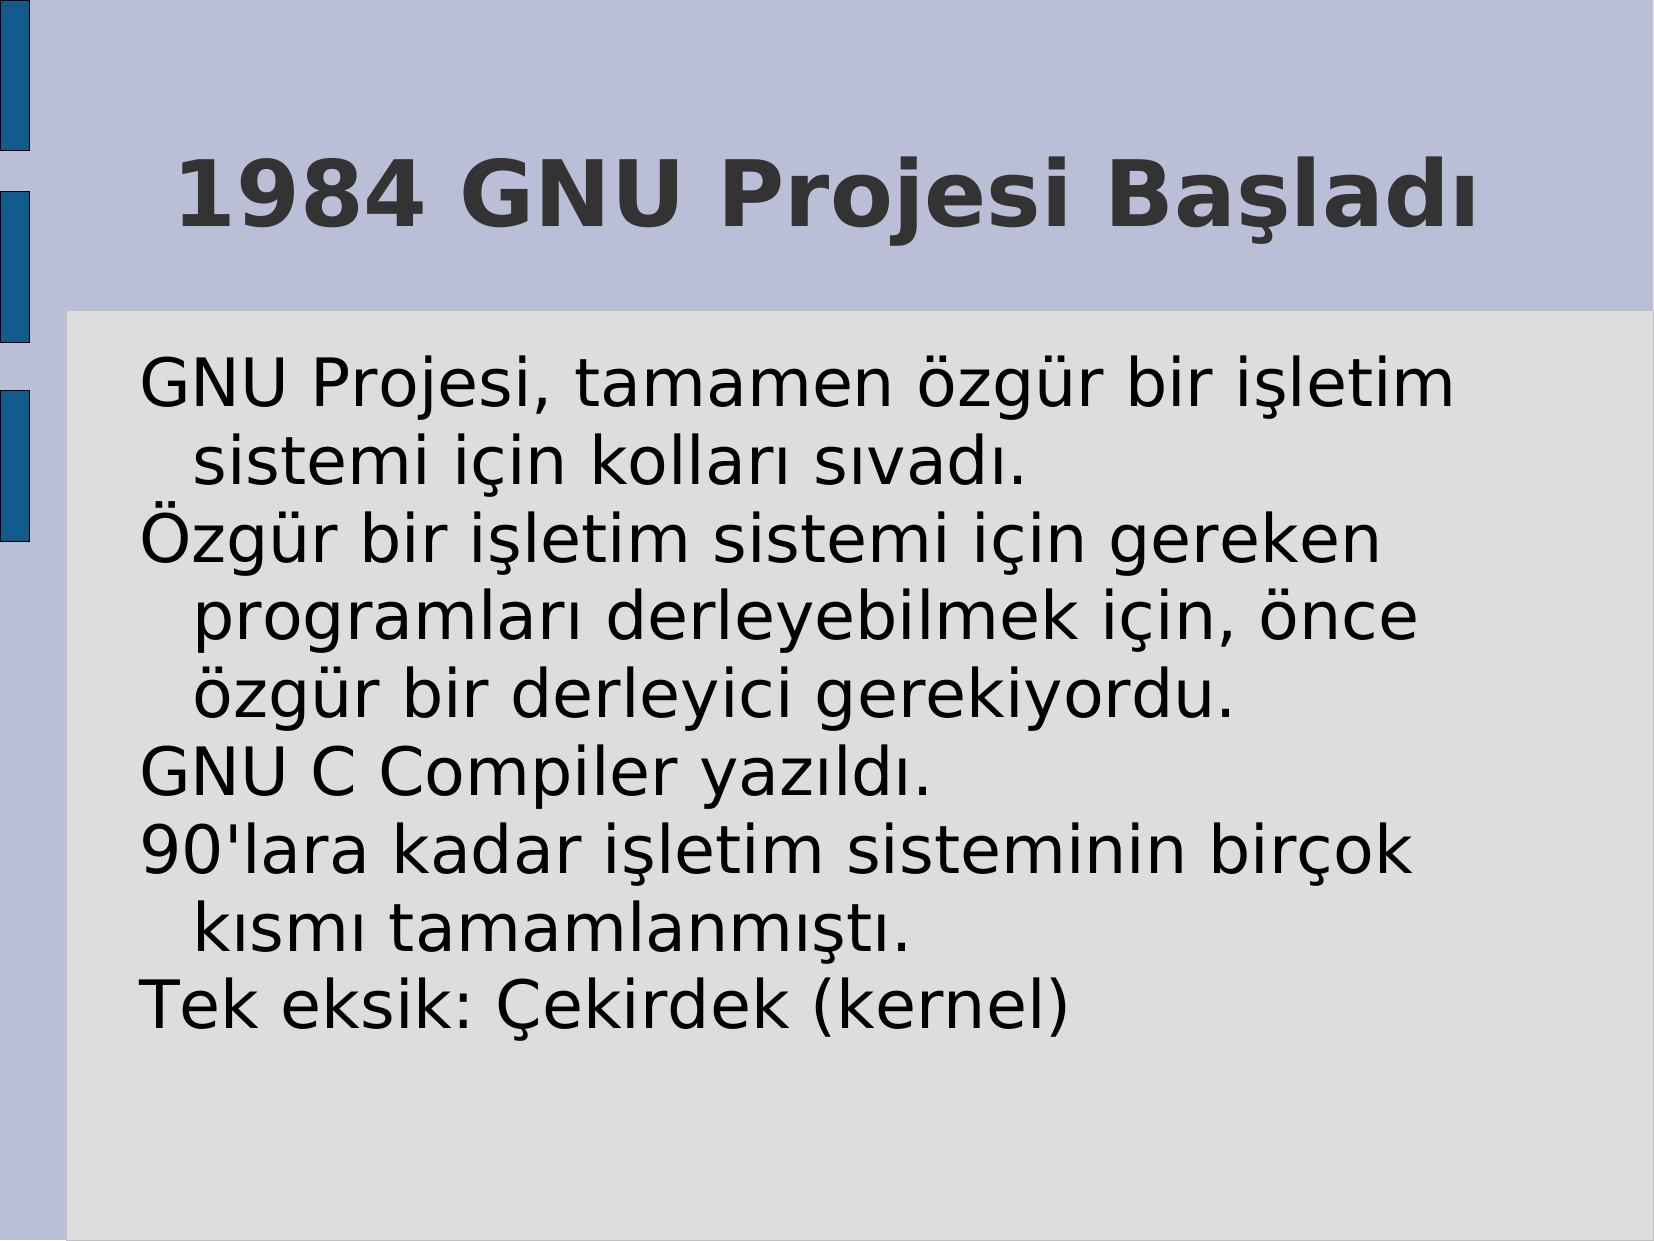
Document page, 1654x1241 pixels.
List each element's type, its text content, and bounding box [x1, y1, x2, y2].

title 1984 GNU Projesi Başladı [121, 91, 1534, 299]
list GNU Projesi, tamamen özgür bir işletim sistemi için kolları sıvadı. Özgür bir işletim sistemi için gereken programları derleyebilmek için, önce özgür bir derleyici gerekiyordu. GNU C Compiler yazıldı. 90'lara kadar işletim sisteminin birçok kısmı tamamlanmıştı. Tek eksik: Çekirdek (kernel) [121, 344, 1534, 1127]
